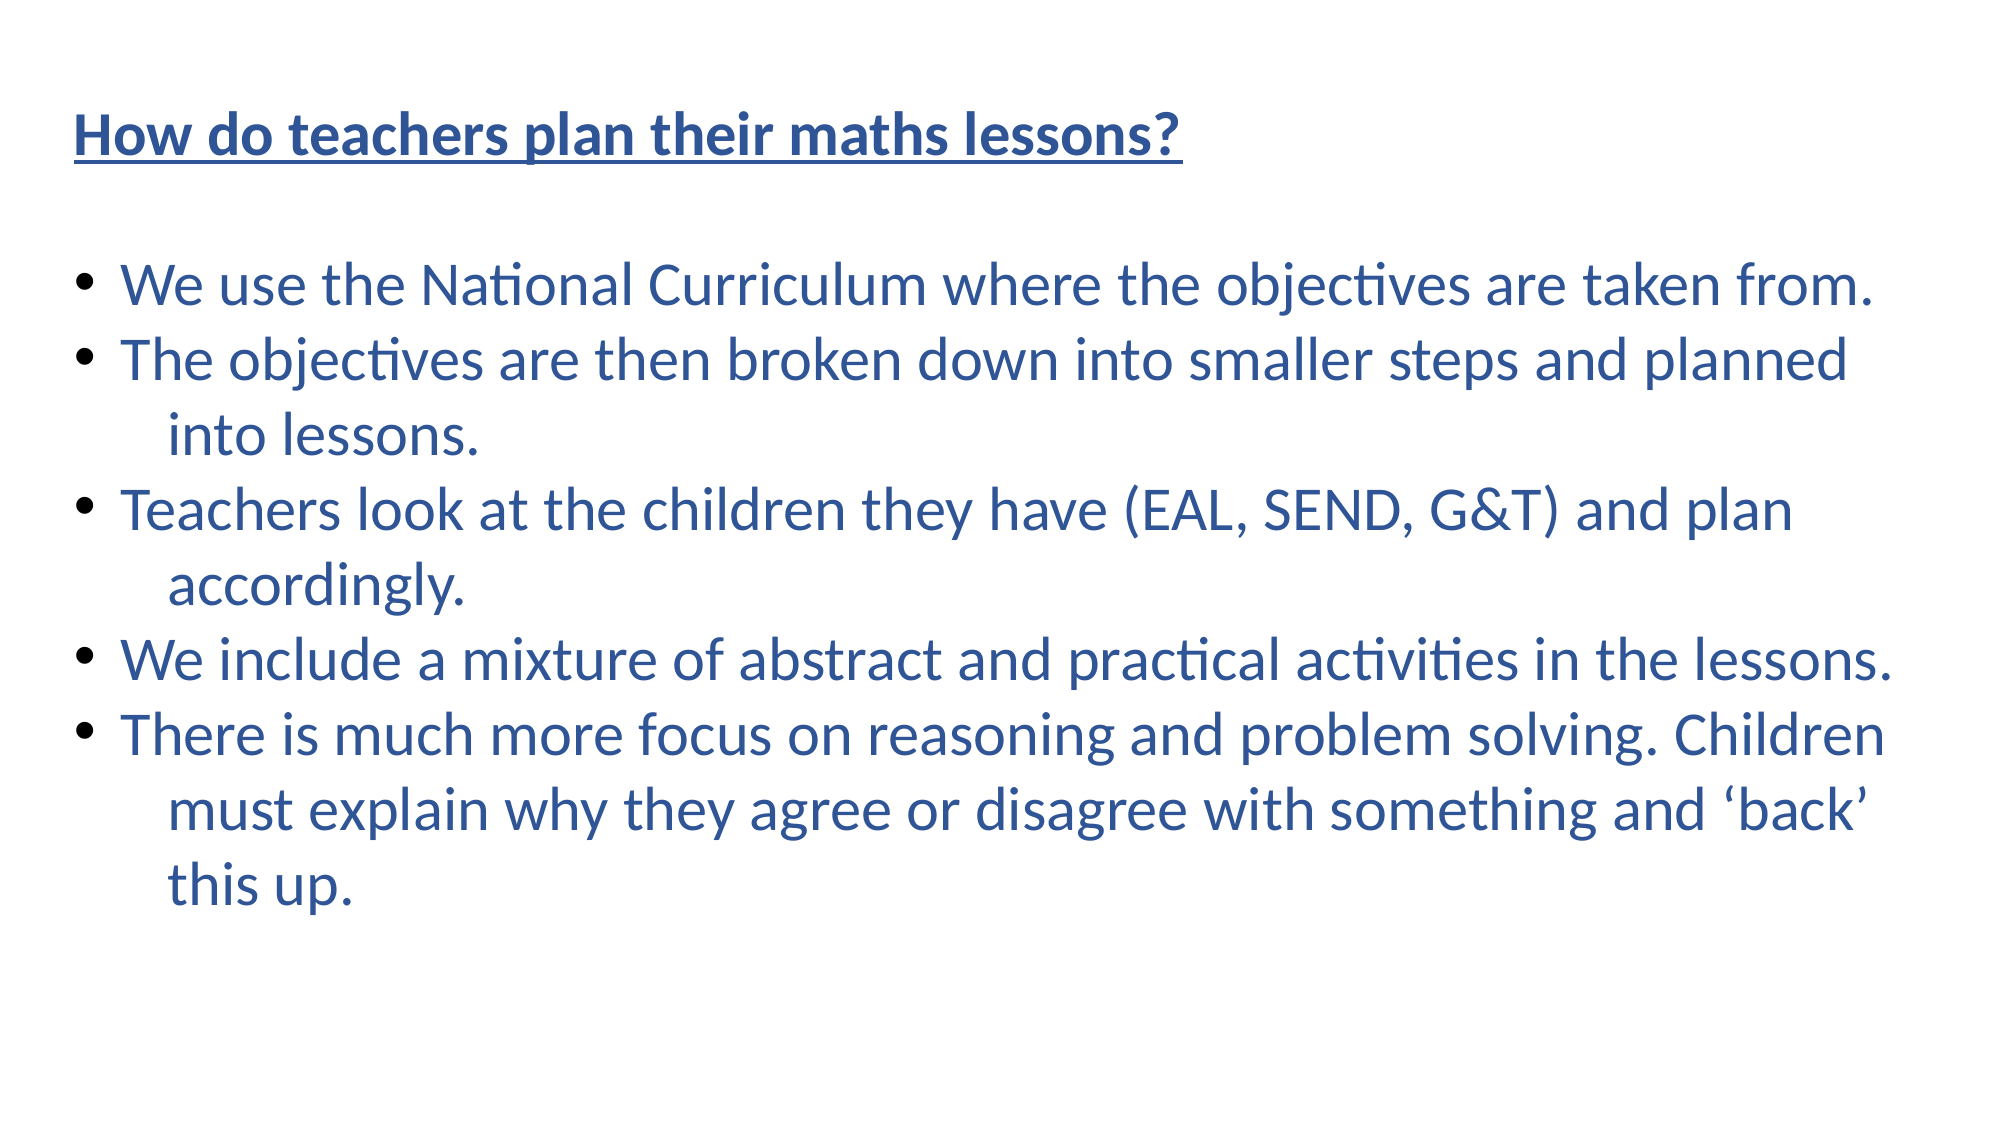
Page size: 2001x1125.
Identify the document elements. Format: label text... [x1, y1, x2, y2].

text_box How do teachers plan their maths lessons? We use the National Curriculum where the objectives are taken from. The objectives are then broken down into smaller steps and planned into lessons. Teachers look at the children they have (EAL, SEND, G&T) and plan accordingly. We include a mixture of abstract and practical activities in the lessons. There is much more focus on reasoning and problem solving. Children must explain why they agree or disagree with something and ‘back’ this up. [58, 85, 1942, 934]
